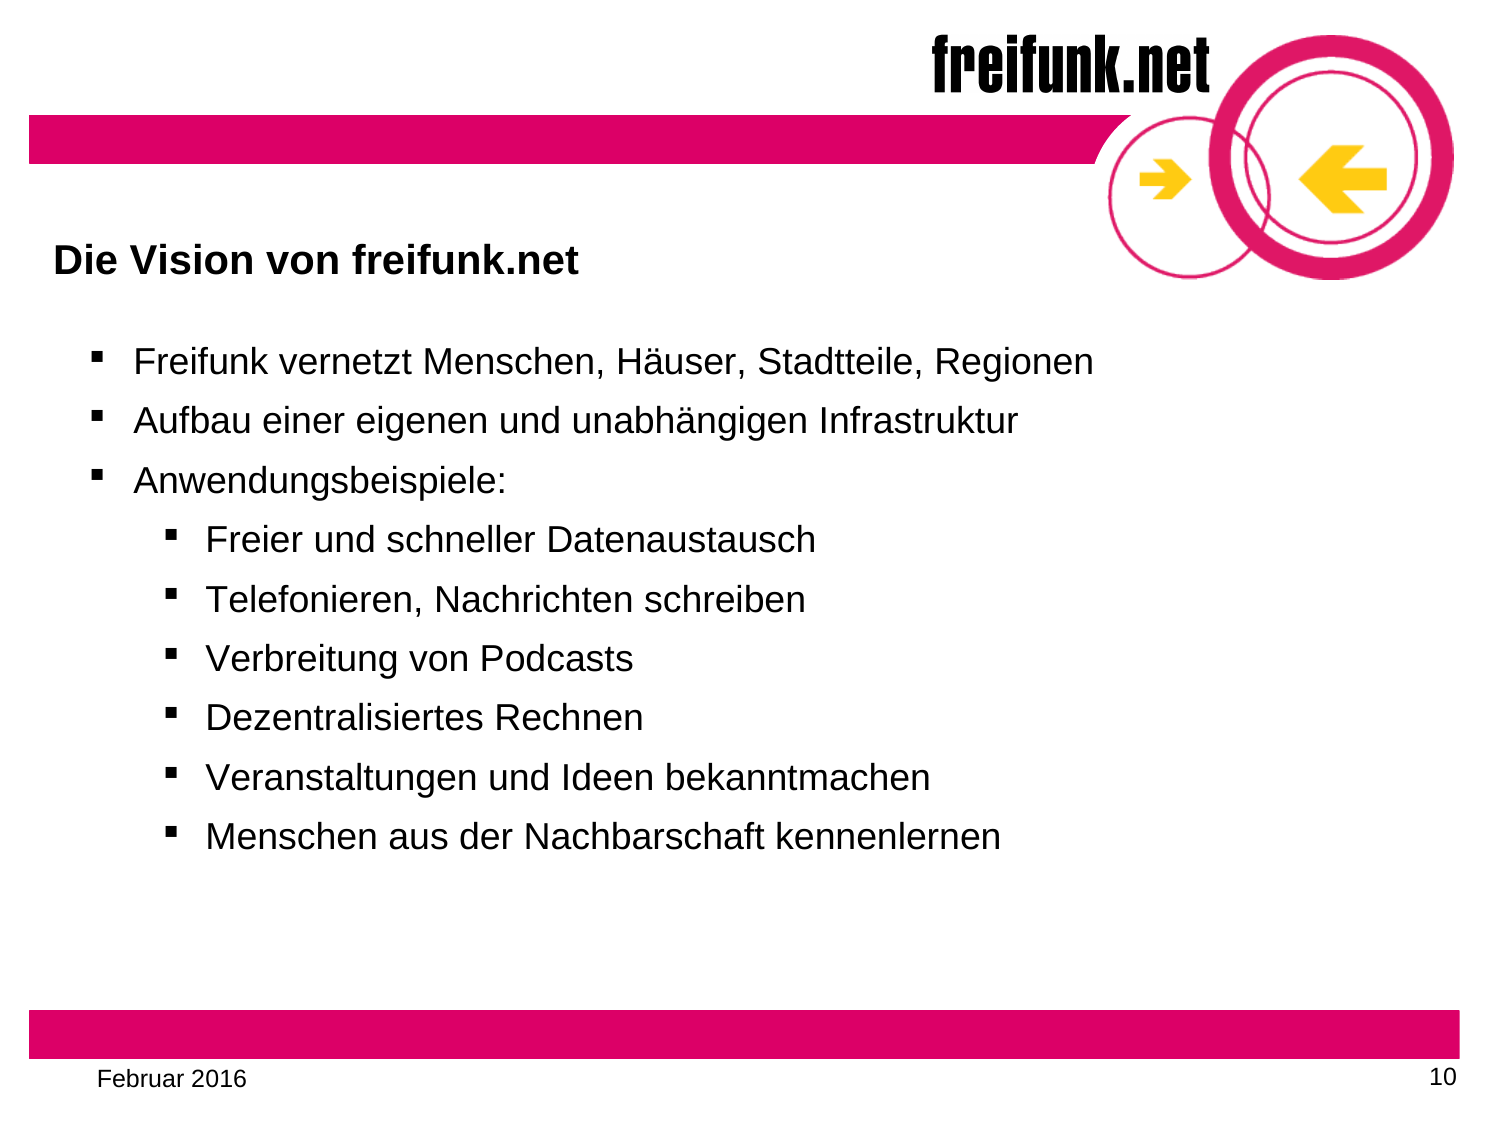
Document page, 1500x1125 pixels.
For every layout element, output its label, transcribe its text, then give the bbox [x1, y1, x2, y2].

text_box Freifunk vernetzt Menschen, Häuser, Stadtteile, Regionen Aufbau einer eigenen und unabhängigen Infrastruktur Anwendungsbeispiele: Freier und schneller Datenaustausch Telefonieren, Nachrichten schreiben Verbreitung von Podcasts Dezentralisiertes Rechnen Veranstaltungen und Ideen bekanntmachen Menschen aus der Nachbarschaft kennenlernen [59, 337, 1371, 1004]
picture [932, 34, 1454, 280]
text_box Die Vision von freifunk.net [53, 233, 1046, 313]
